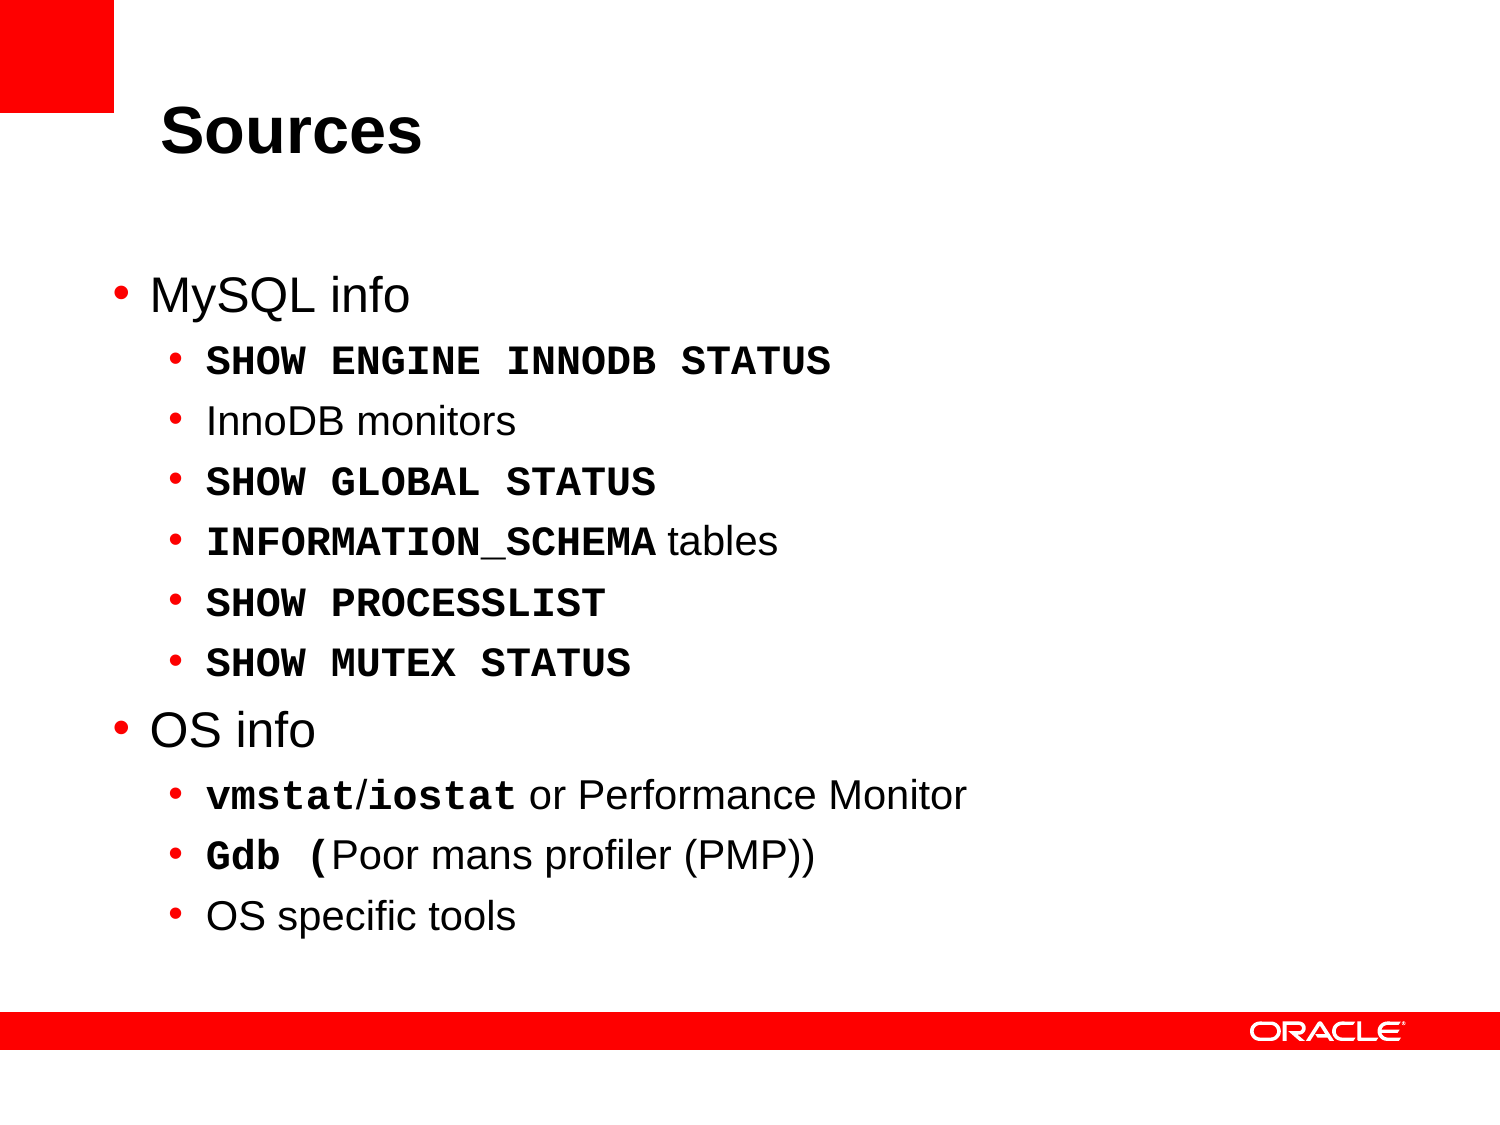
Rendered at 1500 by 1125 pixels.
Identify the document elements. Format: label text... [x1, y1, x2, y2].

title Sources [145, 49, 1390, 205]
picture [0, 0, 114, 113]
list MySQL info SHOW ENGINE INNODB STATUS InnoDB monitors SHOW GLOBAL STATUS INFORMATION_SCHEMA tables SHOW PROCESSLIST SHOW MUTEX STATUS OS info vmstat/iostat or Performance Monitor Gdb (Poor mans profiler (PMP)) OS specific tools [112, 262, 1349, 975]
picture [0, 1012, 1500, 1050]
